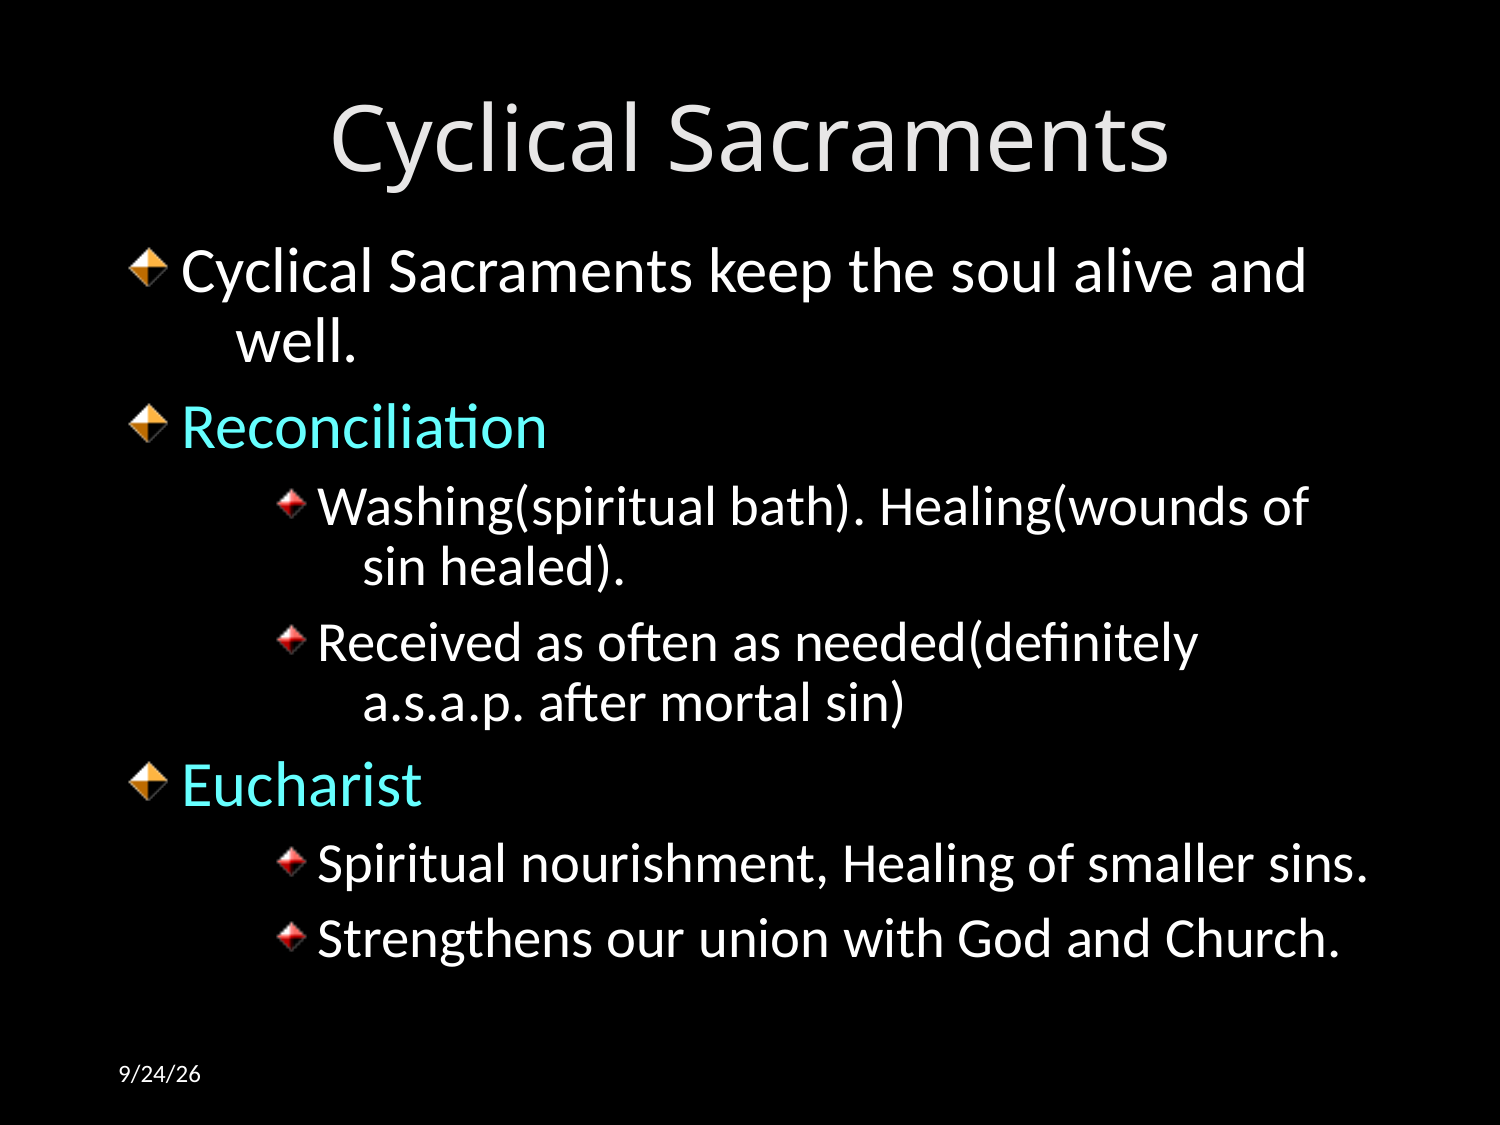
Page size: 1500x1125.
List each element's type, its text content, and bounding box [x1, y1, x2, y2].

title Cyclical Sacraments [112, 41, 1388, 228]
text_box 6/5/2017 [103, 1042, 441, 1103]
list Cyclical Sacraments keep the soul alive and well. Reconciliation Washing(spiritual bath). Healing(wounds of sin healed). Received as often as needed(definitely a.s.a.p. after mortal sin) Eucharist Spiritual nourishment, Healing of smaller sins. Strengthens our union with God and Church. [112, 228, 1388, 1004]
